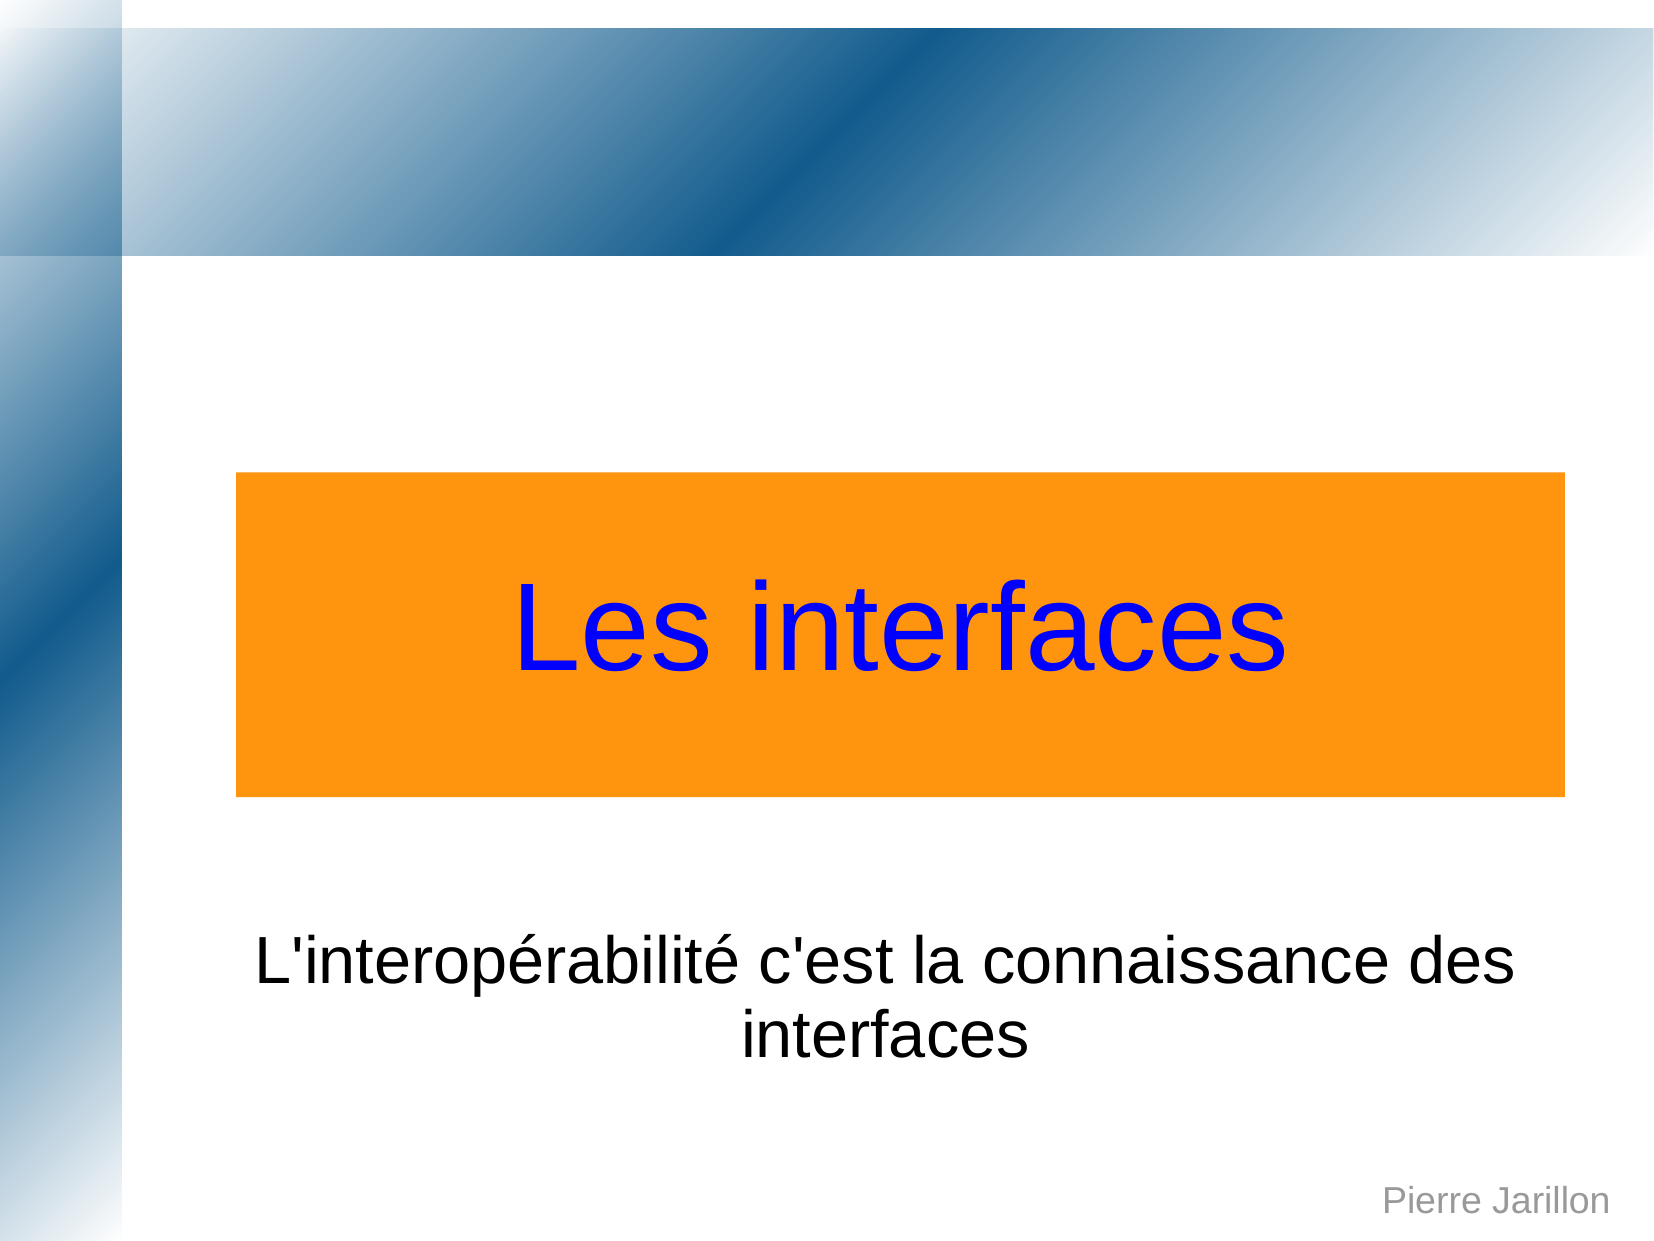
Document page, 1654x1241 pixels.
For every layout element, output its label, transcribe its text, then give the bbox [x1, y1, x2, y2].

text_box L'interopérabilité c'est la connaissance des interfaces [147, 915, 1625, 1080]
text_box [236, 472, 1565, 798]
text_box Les interfaces [295, 549, 1506, 705]
